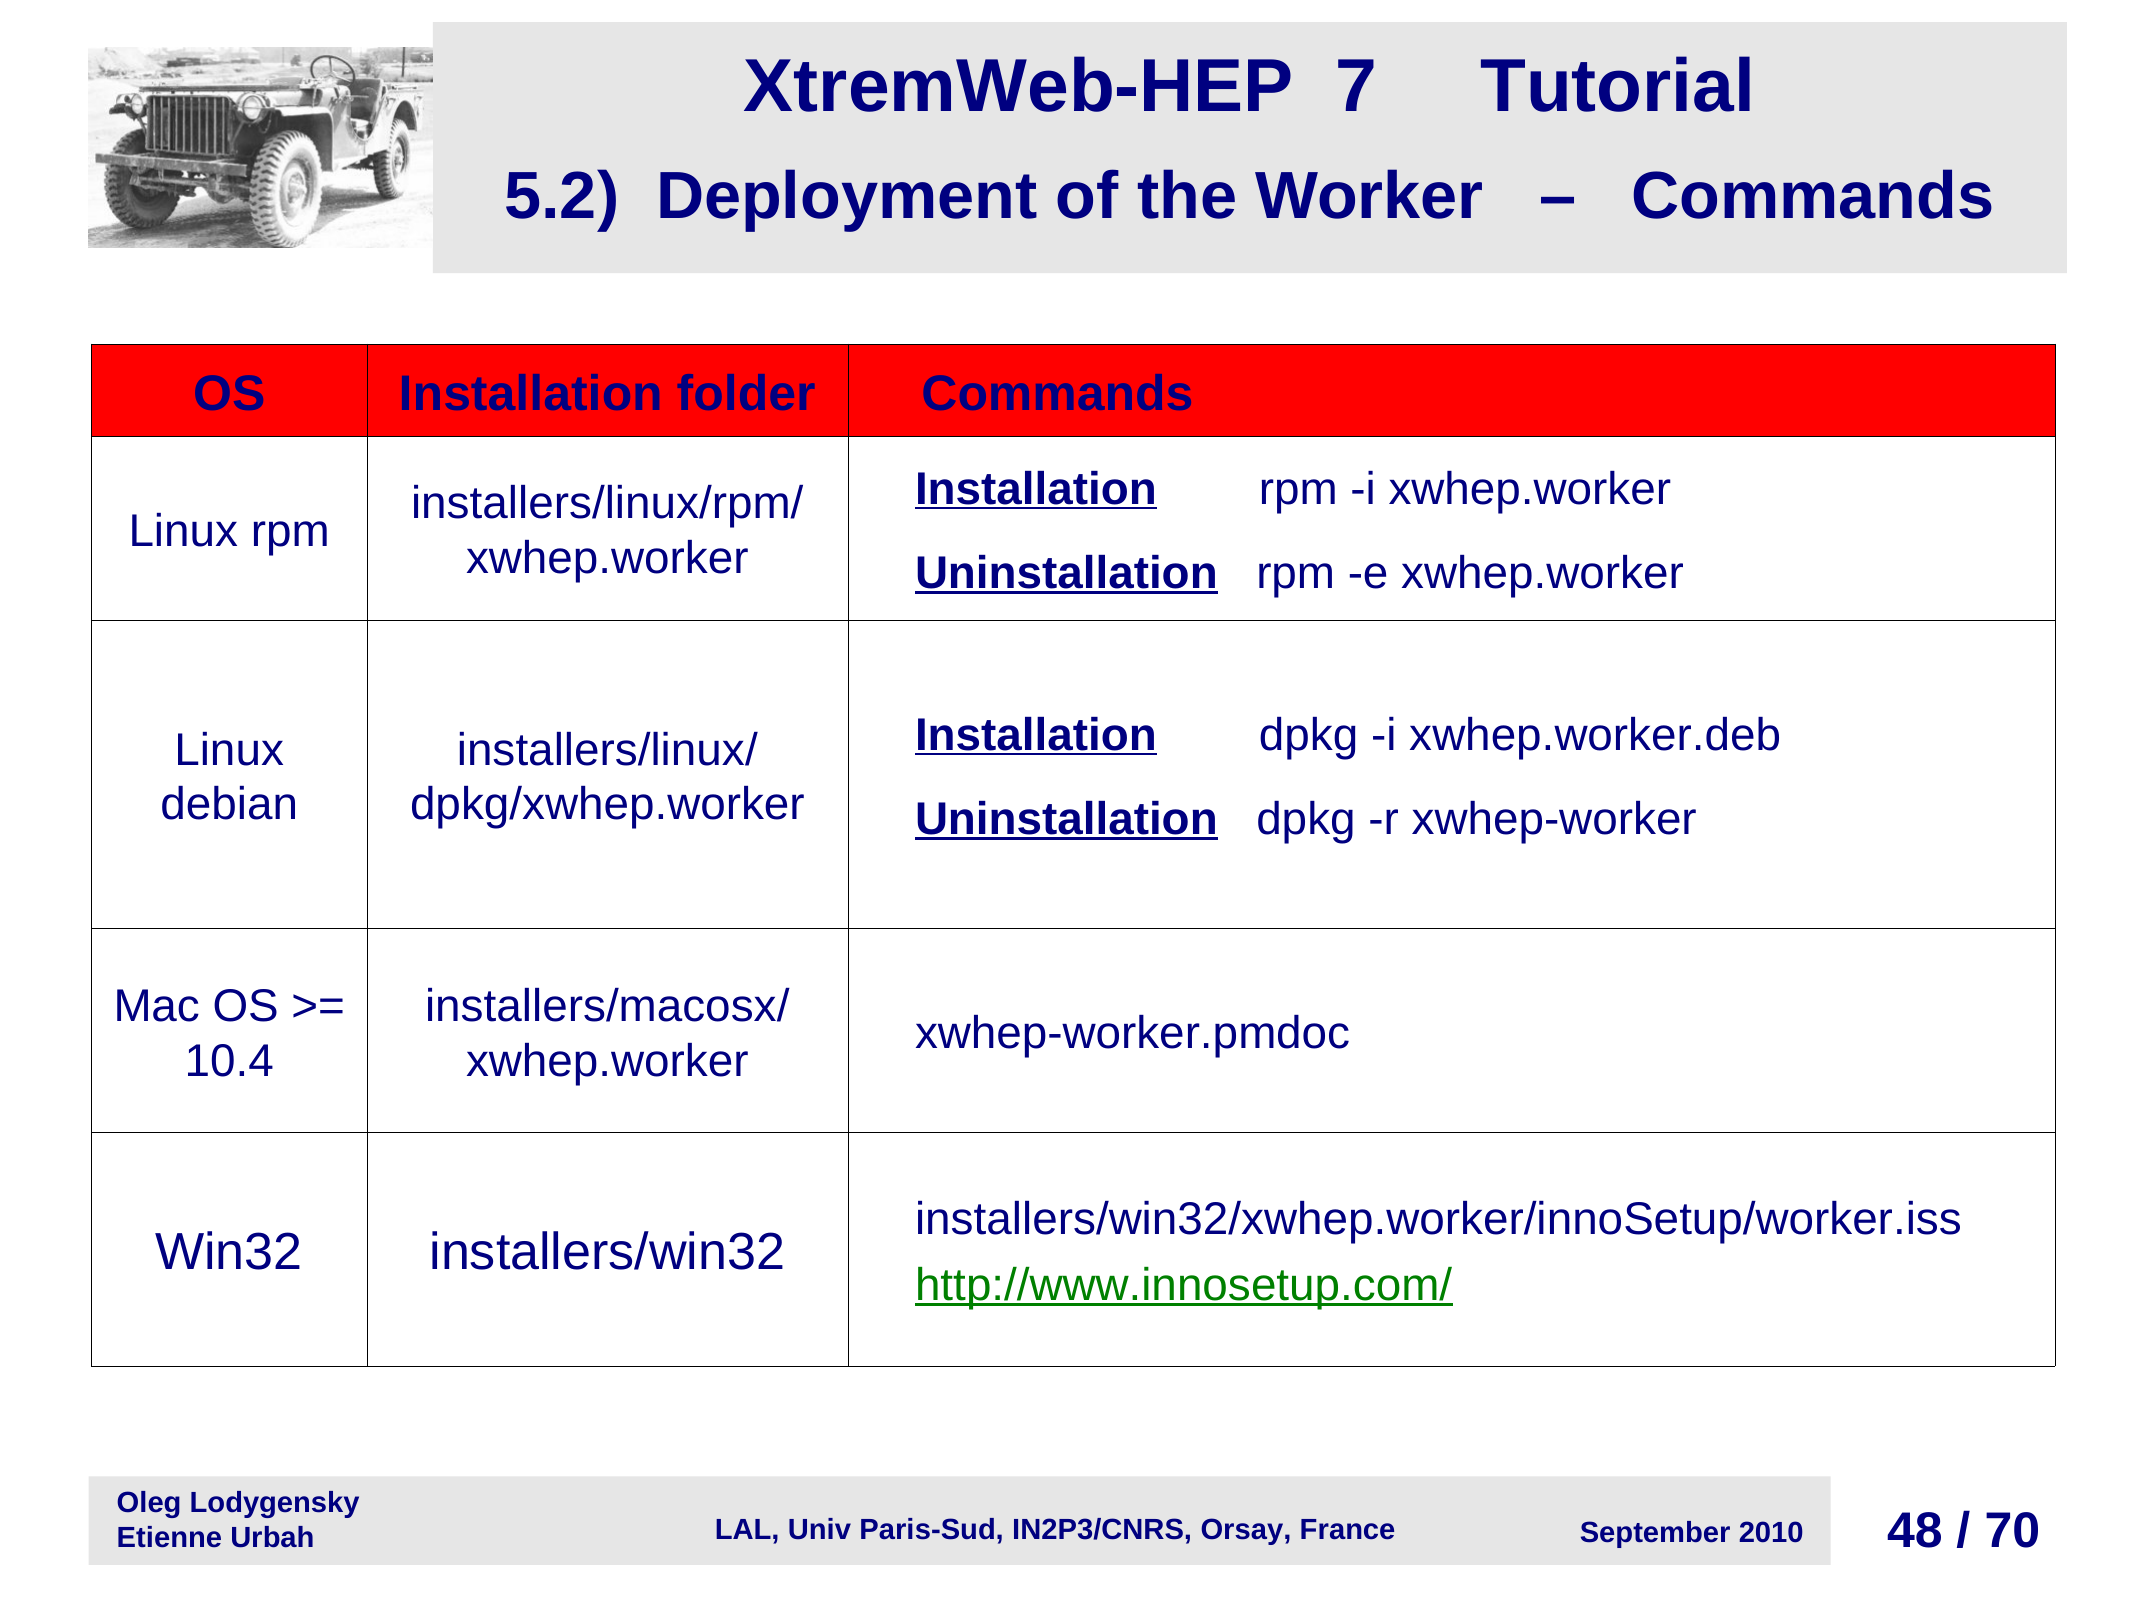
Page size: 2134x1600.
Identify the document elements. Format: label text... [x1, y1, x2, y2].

table_cell xwhep-worker.pmdoc [849, 929, 2055, 1132]
table_header Installation folder [368, 345, 848, 436]
table_cell installers/linux/rpm/xwhep.worker [368, 437, 848, 620]
table_cell Linux rpm [92, 437, 367, 620]
table_cell Installation dpkg -i xwhep.worker.deb Uninstallation dpkg -r xwhep-worker [849, 621, 2055, 928]
table_header Commands [849, 345, 2055, 436]
table_cell installers/win32 [368, 1133, 848, 1366]
table_cell installers/macosx/xwhep.worker [368, 929, 848, 1132]
table_cell Installation rpm -i xwhep.worker Uninstallation rpm -e xwhep.worker [849, 437, 2055, 620]
table_cell Win32 [92, 1133, 367, 1366]
table_cell Linux debian [92, 621, 367, 928]
title 5.2) Deployment of the Worker – Commands [442, 118, 2067, 266]
table_cell Mac OS >= 10.4 [92, 929, 367, 1132]
table_cell installers/win32/xwhep.worker/innoSetup/worker.iss http://www.innosetup.com/ [849, 1133, 2055, 1366]
table_cell installers/linux/dpkg/xwhep.worker [368, 621, 848, 928]
picture [88, 47, 433, 248]
table_header OS [92, 345, 367, 436]
